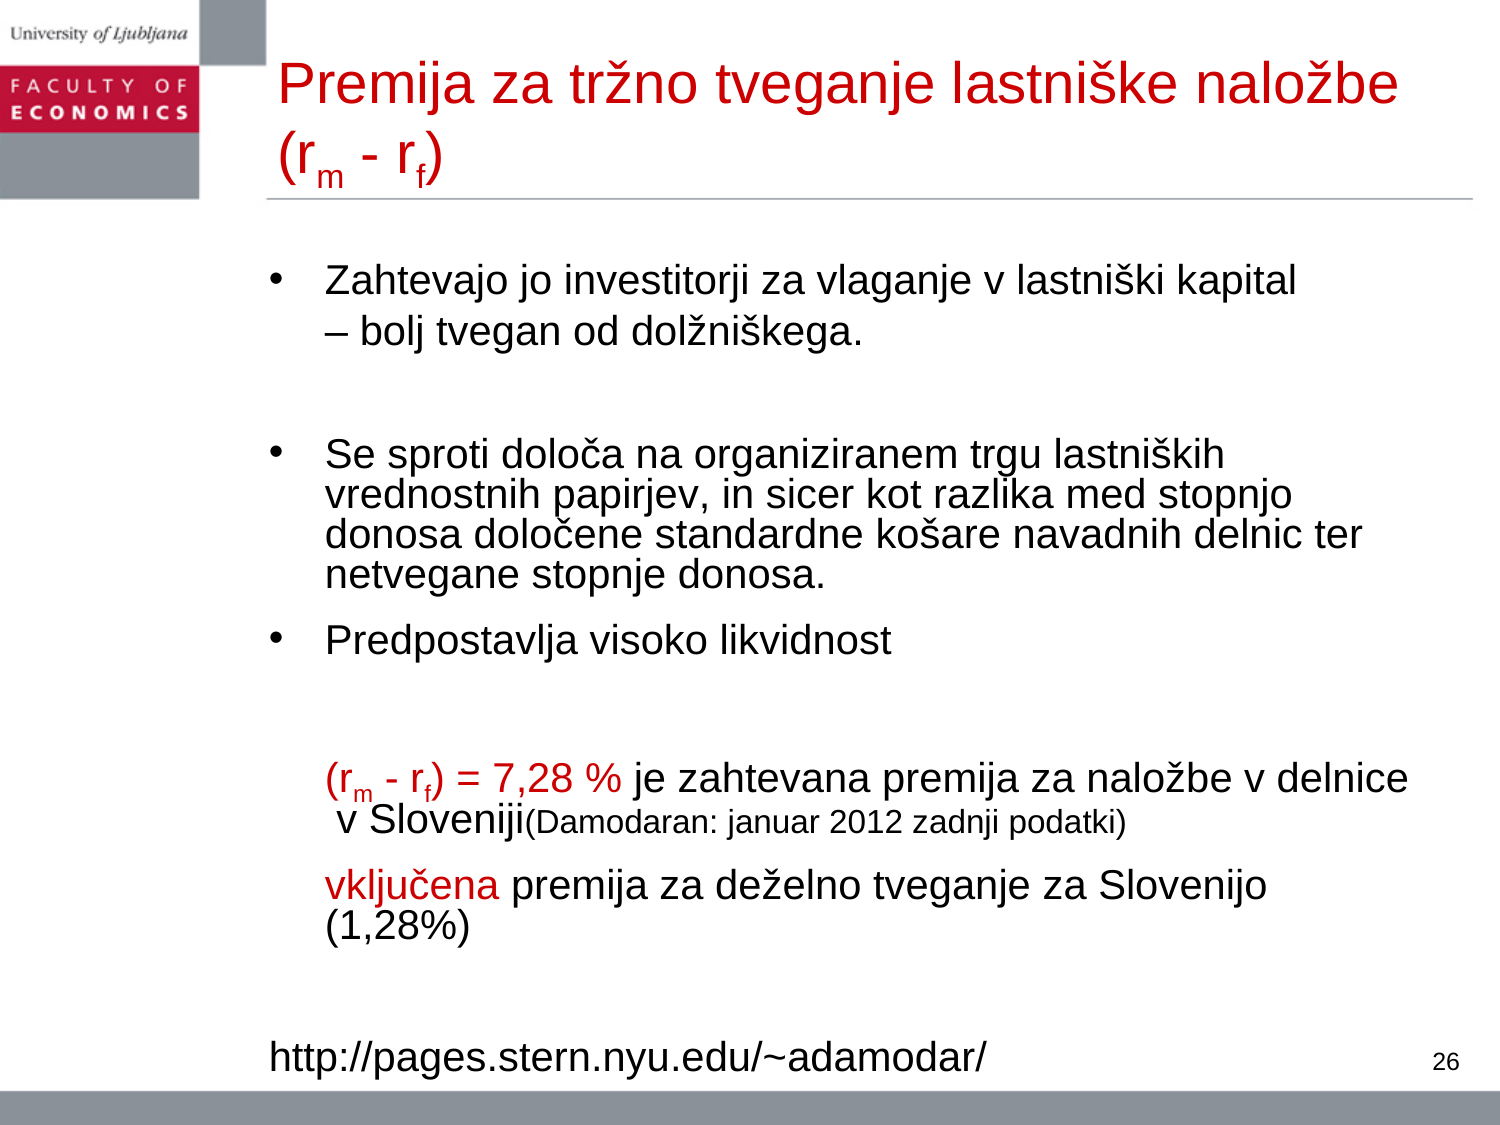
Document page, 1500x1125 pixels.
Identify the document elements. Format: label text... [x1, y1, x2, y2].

picture [0, 0, 1500, 1125]
title Premija za tržno tveganje lastniške naložbe (rm - rf) [262, 24, 1476, 203]
text_box <number> [1436, 1037, 1476, 1101]
list Zahtevajo jo investitorji za vlaganje v lastniški kapital – bolj tvegan od dolžniškega. Se sproti določa na organiziranem trgu lastniških vrednostnih papirjev, in sicer kot razlika med stopnjo donosa določene standardne košare navadnih delnic ter netvegane stopnje donosa. Predpostavlja visoko likvidnost (rm - rf) = 7,28 % je zahtevana premija za naložbe v delnice v Sloveniji(Damodaran: januar 2012 zadnji podatki) vključena premija za deželno tveganje za Slovenijo (1,28%) http://pages.stern.nyu.edu/~adamodar/ [253, 255, 1436, 1125]
